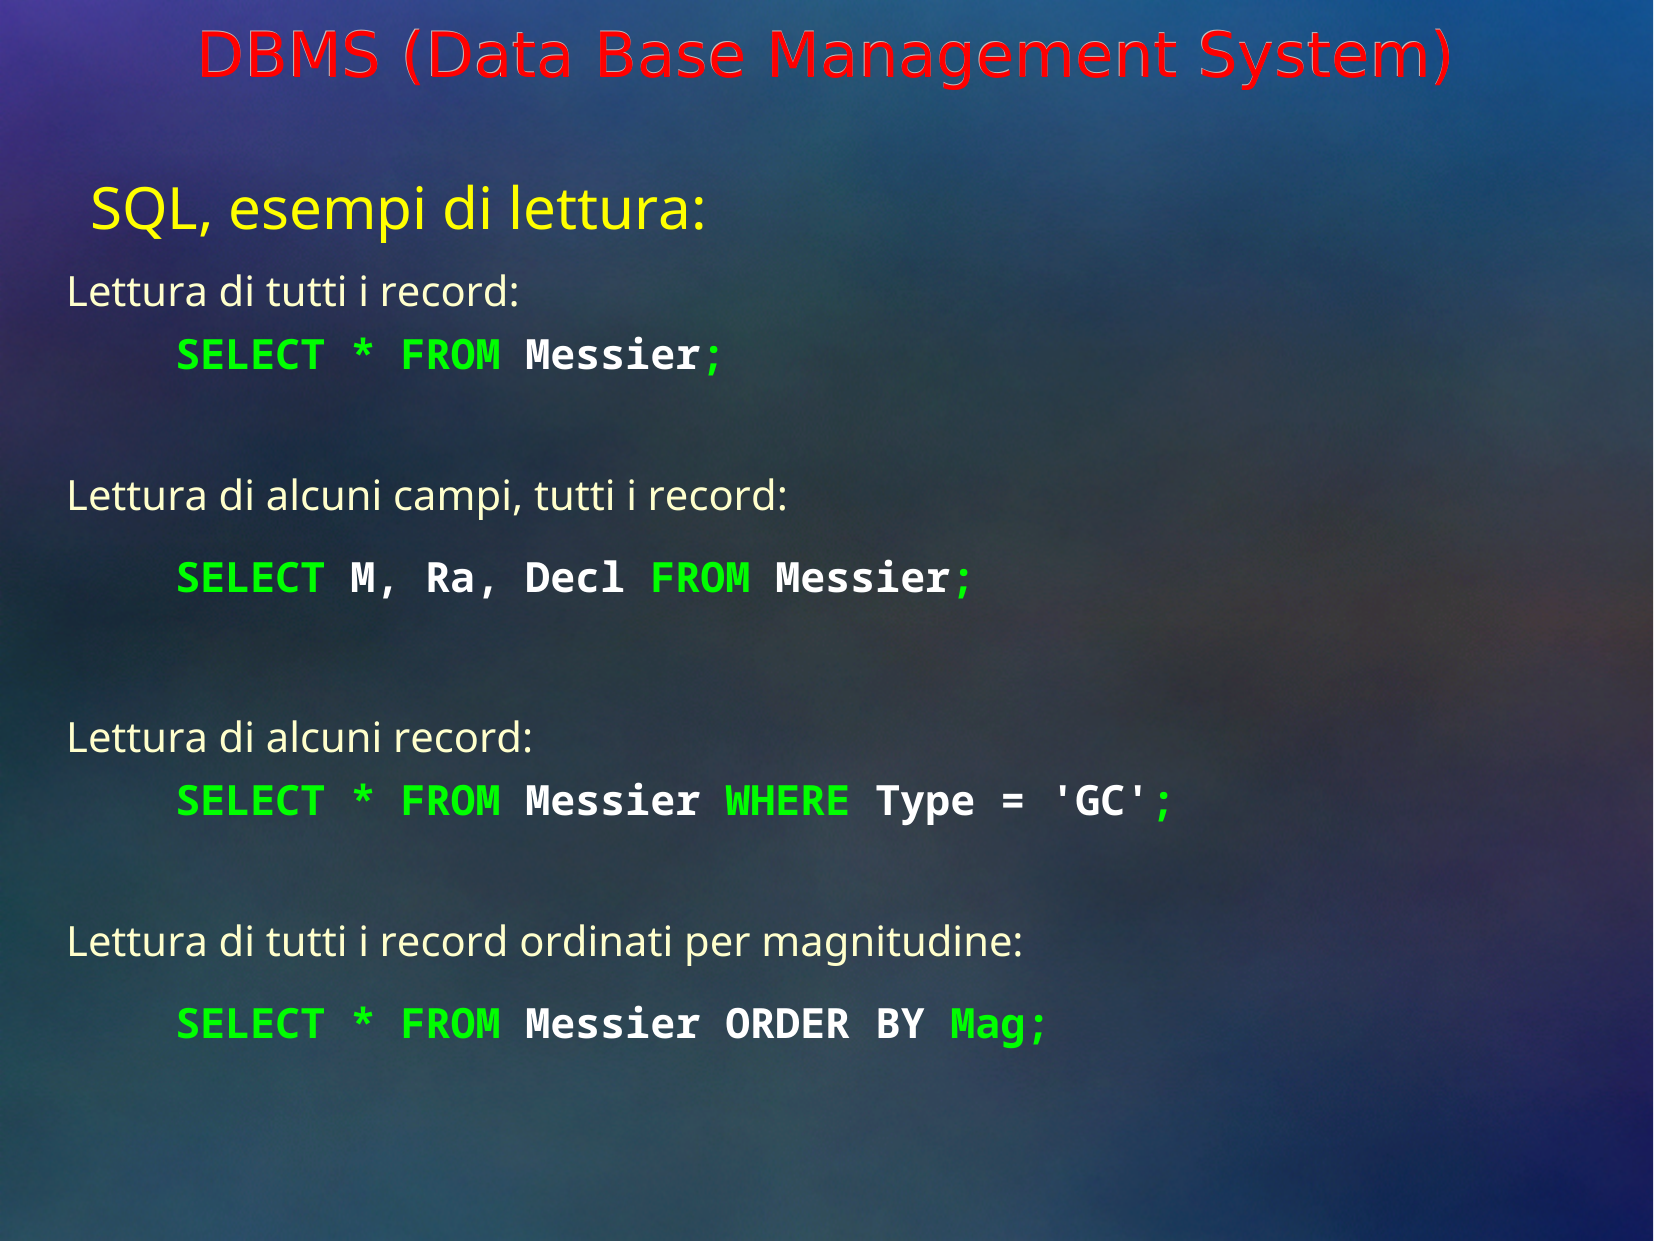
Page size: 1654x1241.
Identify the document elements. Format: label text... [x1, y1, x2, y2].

text_box SELECT M, Ra, Decl FROM Messier; [175, 547, 1436, 619]
text_box SELECT * FROM Messier ORDER BY Mag; [175, 993, 1436, 1066]
text_box Lettura di tutti i record: [66, 262, 1169, 332]
text_box SQL, esempi di lettura: [54, 167, 856, 231]
text_box SELECT * FROM Messier; [175, 324, 1436, 396]
picture [0, 0, 1654, 1241]
text_box SELECT * FROM Messier WHERE Type = 'GC'; [175, 770, 1436, 843]
text_box Lettura di alcuni campi, tutti i record: [66, 465, 1169, 574]
text_box Lettura di tutti i record ordinati per magnitudine: [66, 911, 1169, 981]
text_box Lettura di alcuni record: [66, 708, 1169, 778]
